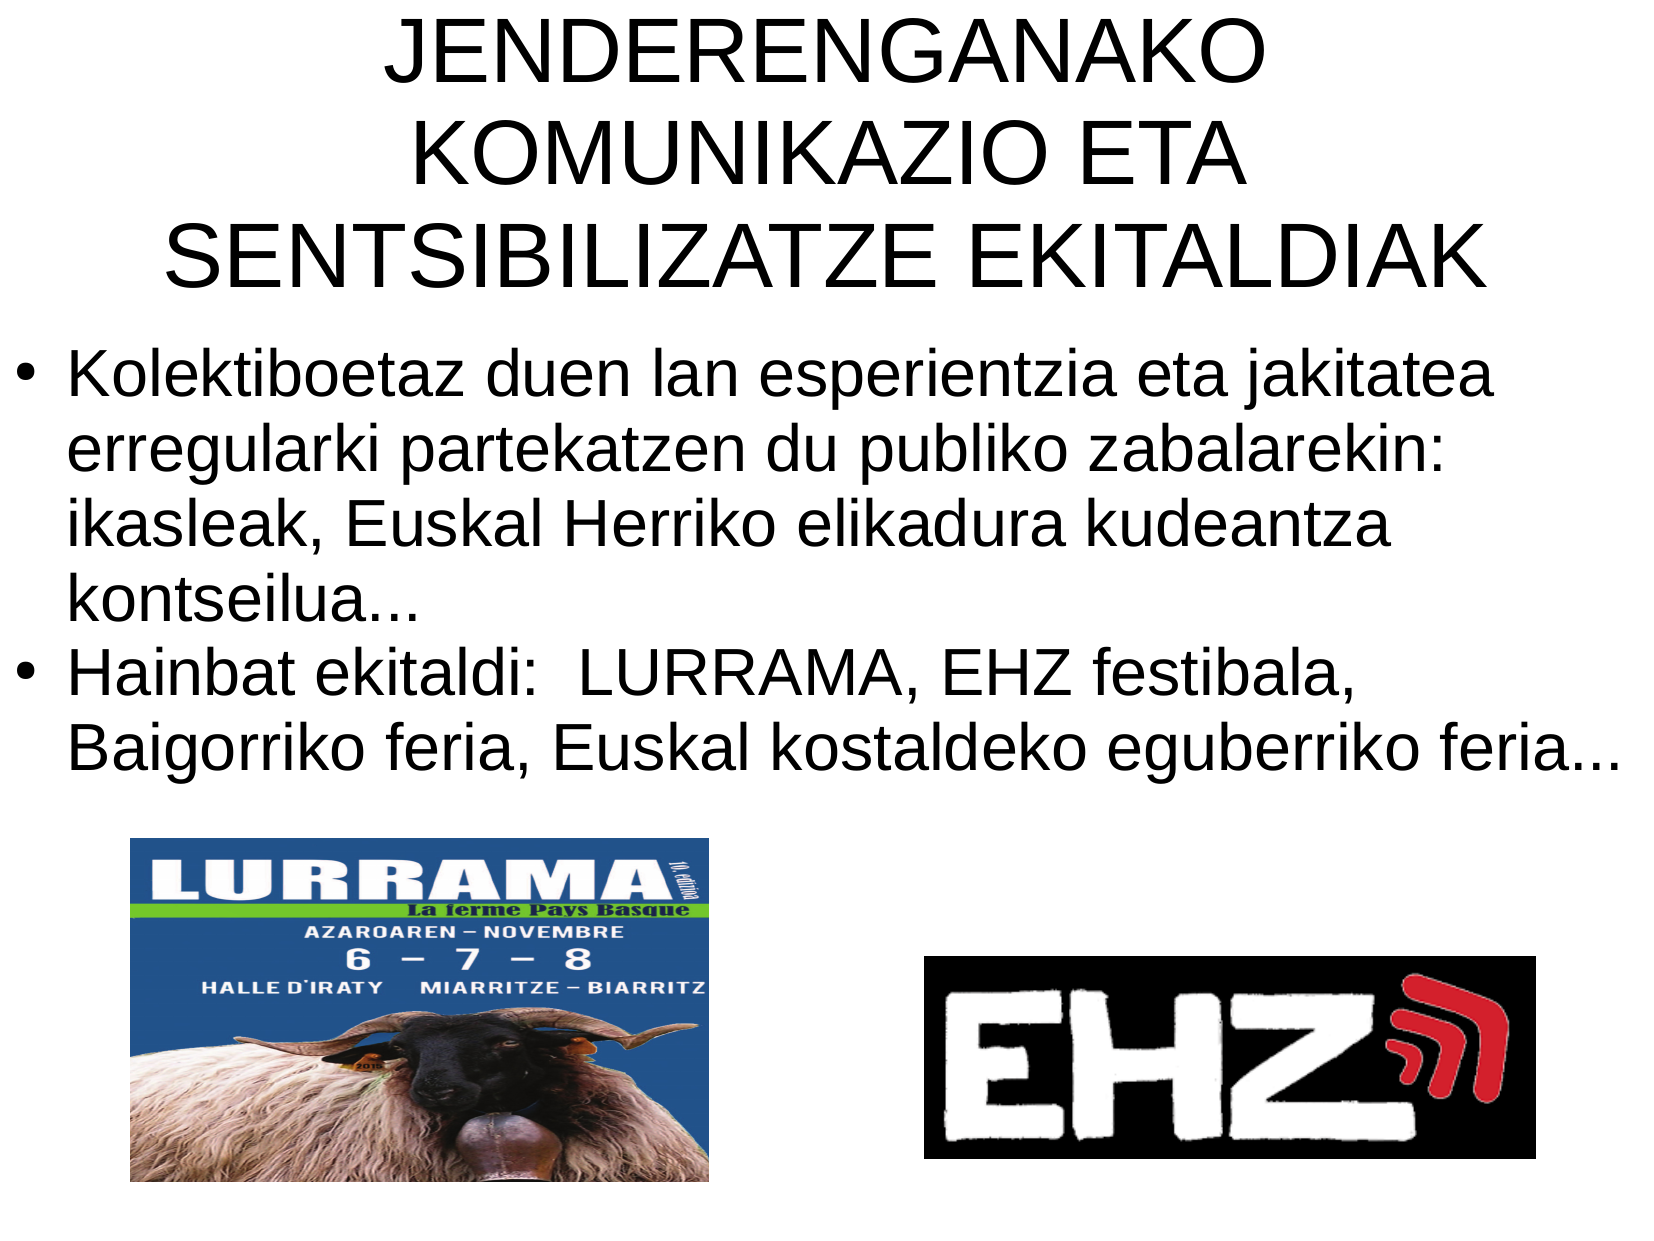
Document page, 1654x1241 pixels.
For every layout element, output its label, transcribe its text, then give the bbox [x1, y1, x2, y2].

text_box Kolektiboetaz duen lan esperientzia eta jakitatea erregularki partekatzen du publiko zabalarekin: ikasleak, Euskal Herriko elikadura kudeantza kontseilua... Hainbat ekitaldi: LURRAMA, EHZ festibala, Baigorriko feria, Euskal kostaldeko eguberriko feria... [0, 328, 1641, 822]
title JENDERENGANAKO KOMUNIKAZIO ETA SENTSIBILIZATZE EKITALDIAK [82, 0, 1571, 307]
picture [130, 838, 709, 1182]
picture [924, 956, 1536, 1159]
